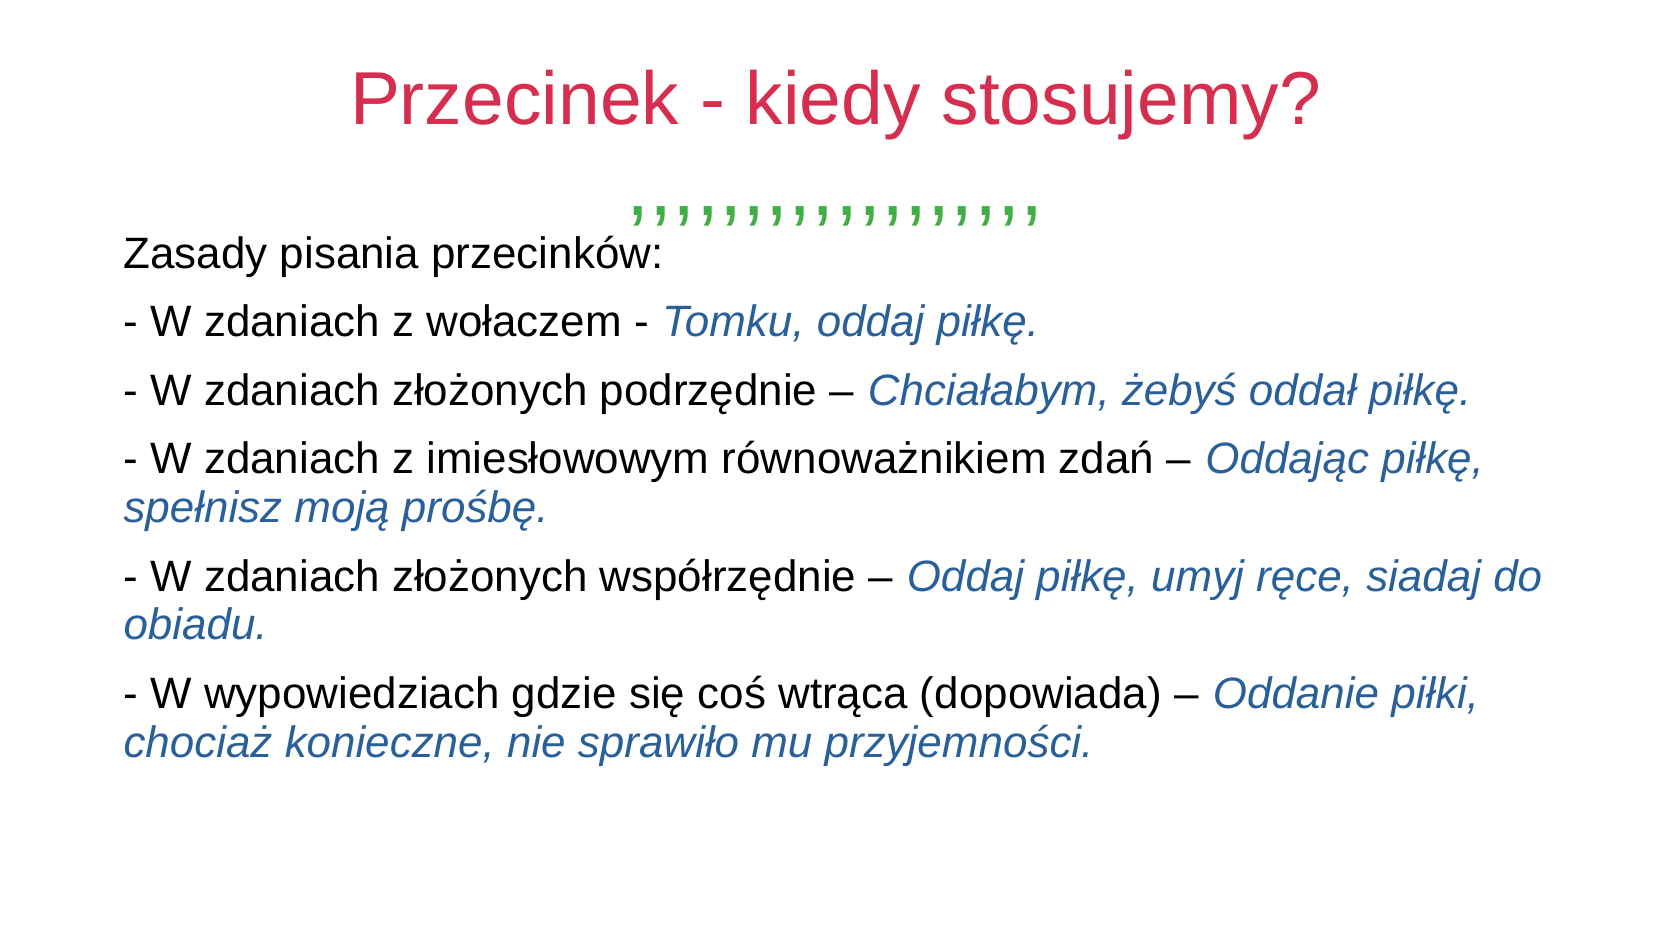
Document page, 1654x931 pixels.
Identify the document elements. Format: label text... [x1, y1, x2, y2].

list Zasady pisania przecinków: - W zdaniach z wołaczem - Tomku, oddaj piłkę. - W zdaniach złożonych podrzędnie – Chciałabym, żebyś oddał piłkę. - W zdaniach z imiesłowowym równoważnikiem zdań – Oddając piłkę, spełnisz moją prośbę. - W zdaniach złożonych współrzędnie – Oddaj piłkę, umyj ręce, siadaj do obiadu. - W wypowiedziach gdzie się coś wtrąca (dopowiada) – Oddanie piłki, chociaż konieczne, nie sprawiło mu przyjemności. [76, 228, 1565, 768]
title Przecinek - kiedy stosujemy? ,,,,,,,,,,,,,,,,,, [135, 56, 1536, 228]
